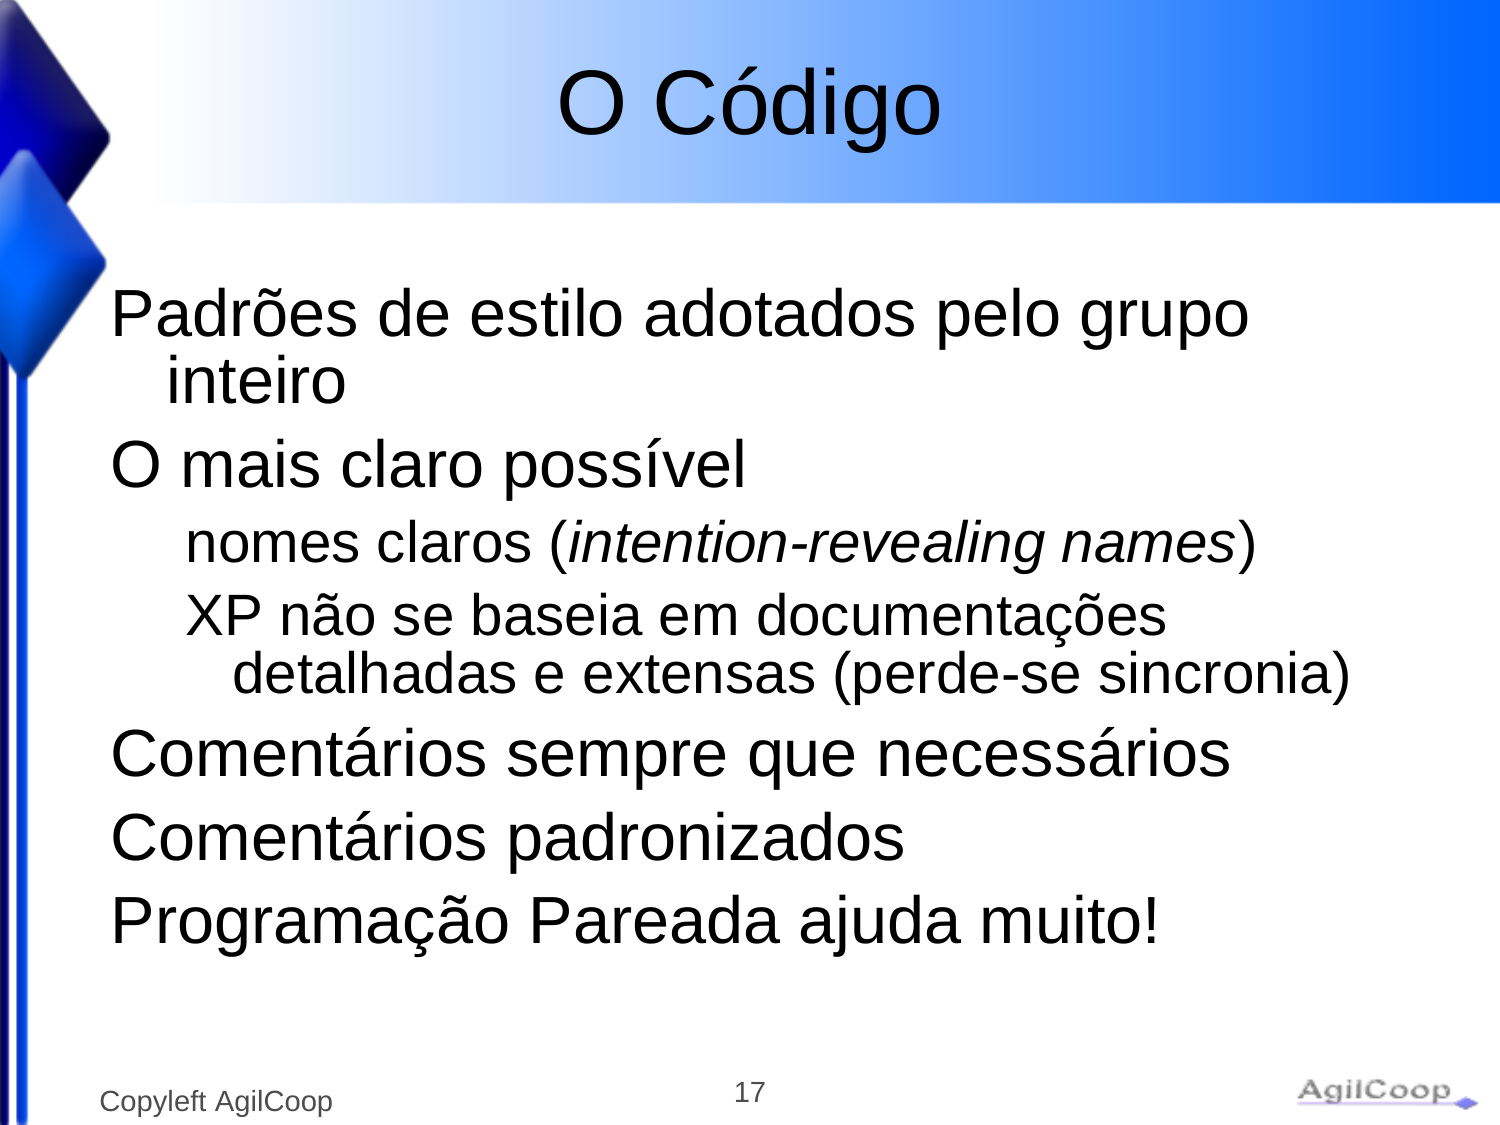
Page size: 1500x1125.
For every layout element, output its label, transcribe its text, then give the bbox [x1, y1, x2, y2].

title O Código [75, 8, 1426, 197]
list Padrões de estilo adotados pelo grupo inteiro O mais claro possível nomes claros (intention-revealing names) XP não se baseia em documentações detalhadas e extensas (perde-se sincronia) Comentários sempre que necessários Comentários padronizados Programação Pareada ajuda muito! [95, 275, 1438, 1076]
picture [0, 0, 1500, 1125]
